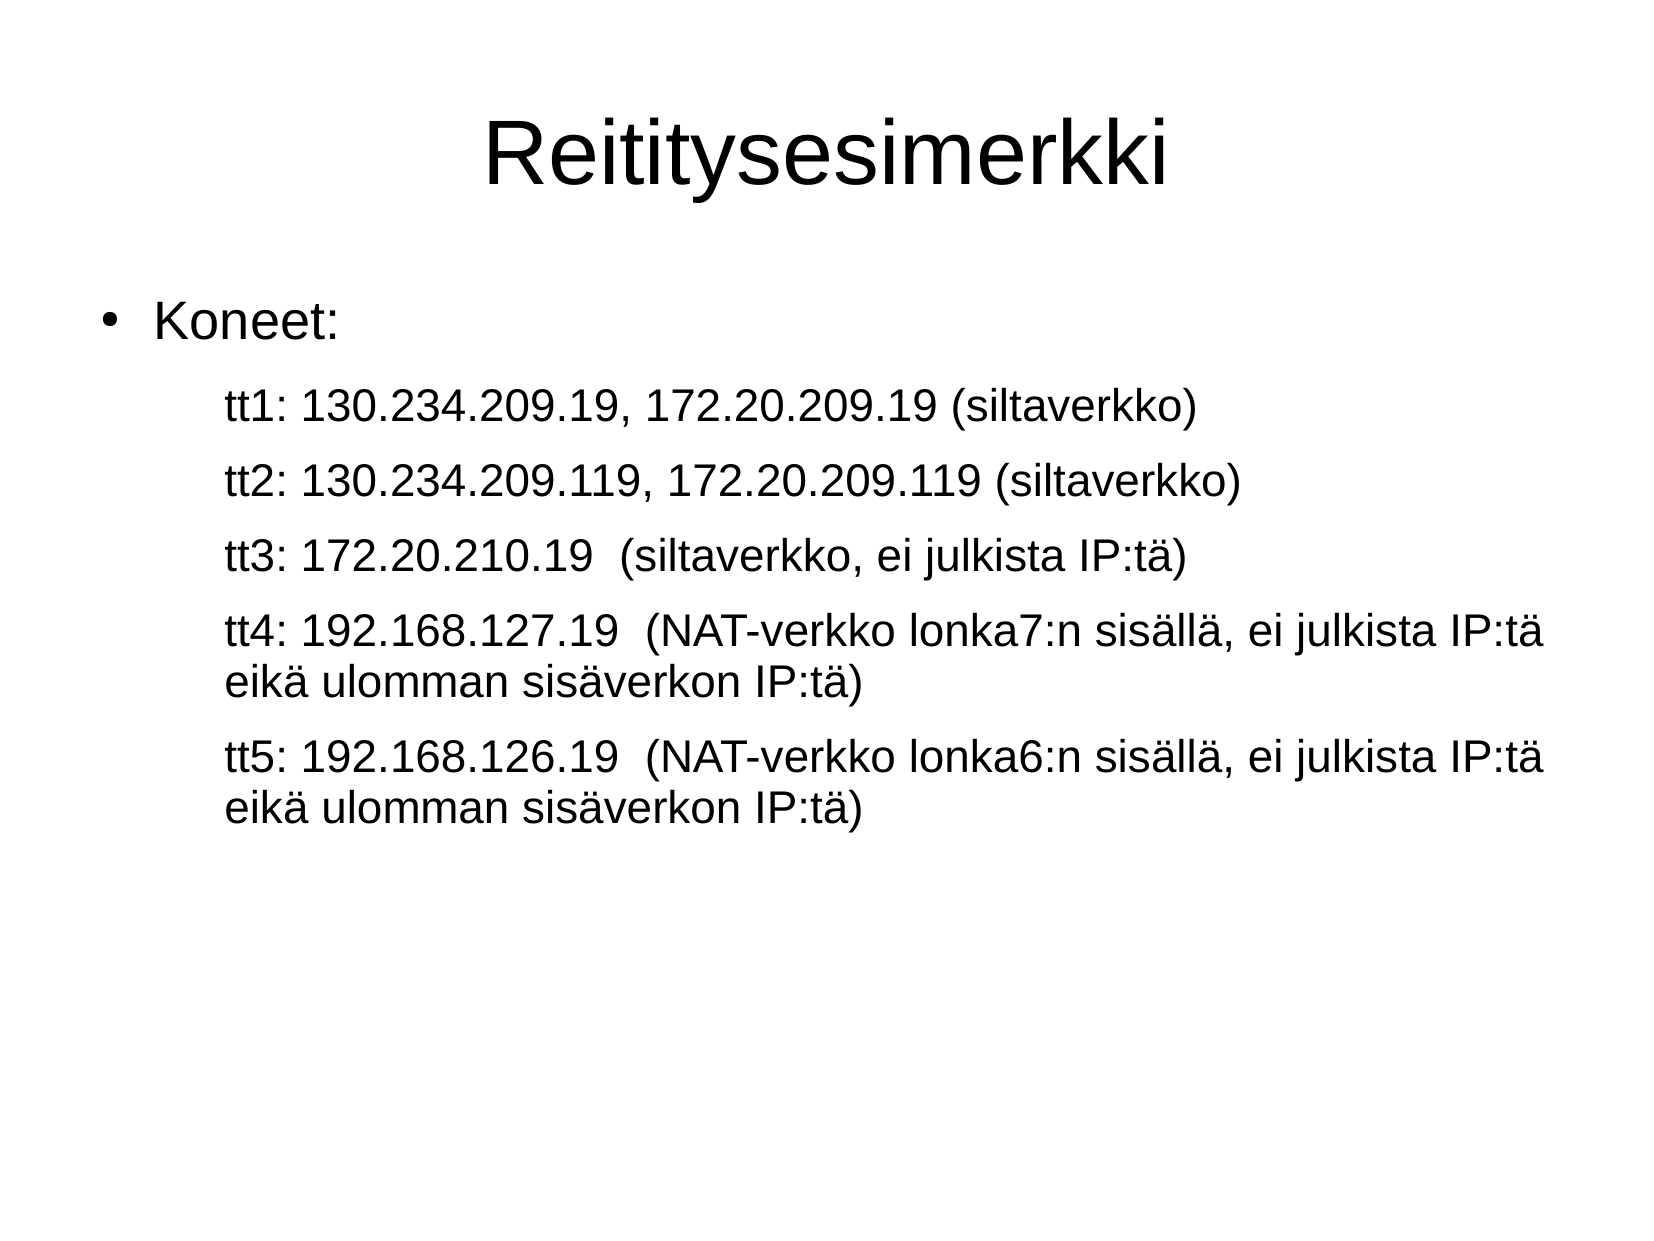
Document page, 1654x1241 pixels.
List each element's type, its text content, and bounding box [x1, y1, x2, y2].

list Koneet: tt1: 130.234.209.19, 172.20.209.19 (siltaverkko) tt2: 130.234.209.119, 172.20.209.119 (siltaverkko) tt3: 172.20.210.19 (siltaverkko, ei julkista IP:tä) tt4: 192.168.127.19 (NAT-verkko lonka7:n sisällä, ei julkista IP:tä eikä ulomman sisäverkon IP:tä) tt5: 192.168.126.19 (NAT-verkko lonka6:n sisällä, ei julkista IP:tä eikä ulomman sisäverkon IP:tä) [82, 290, 1571, 1010]
title Reititysesimerkki [82, 49, 1571, 257]
